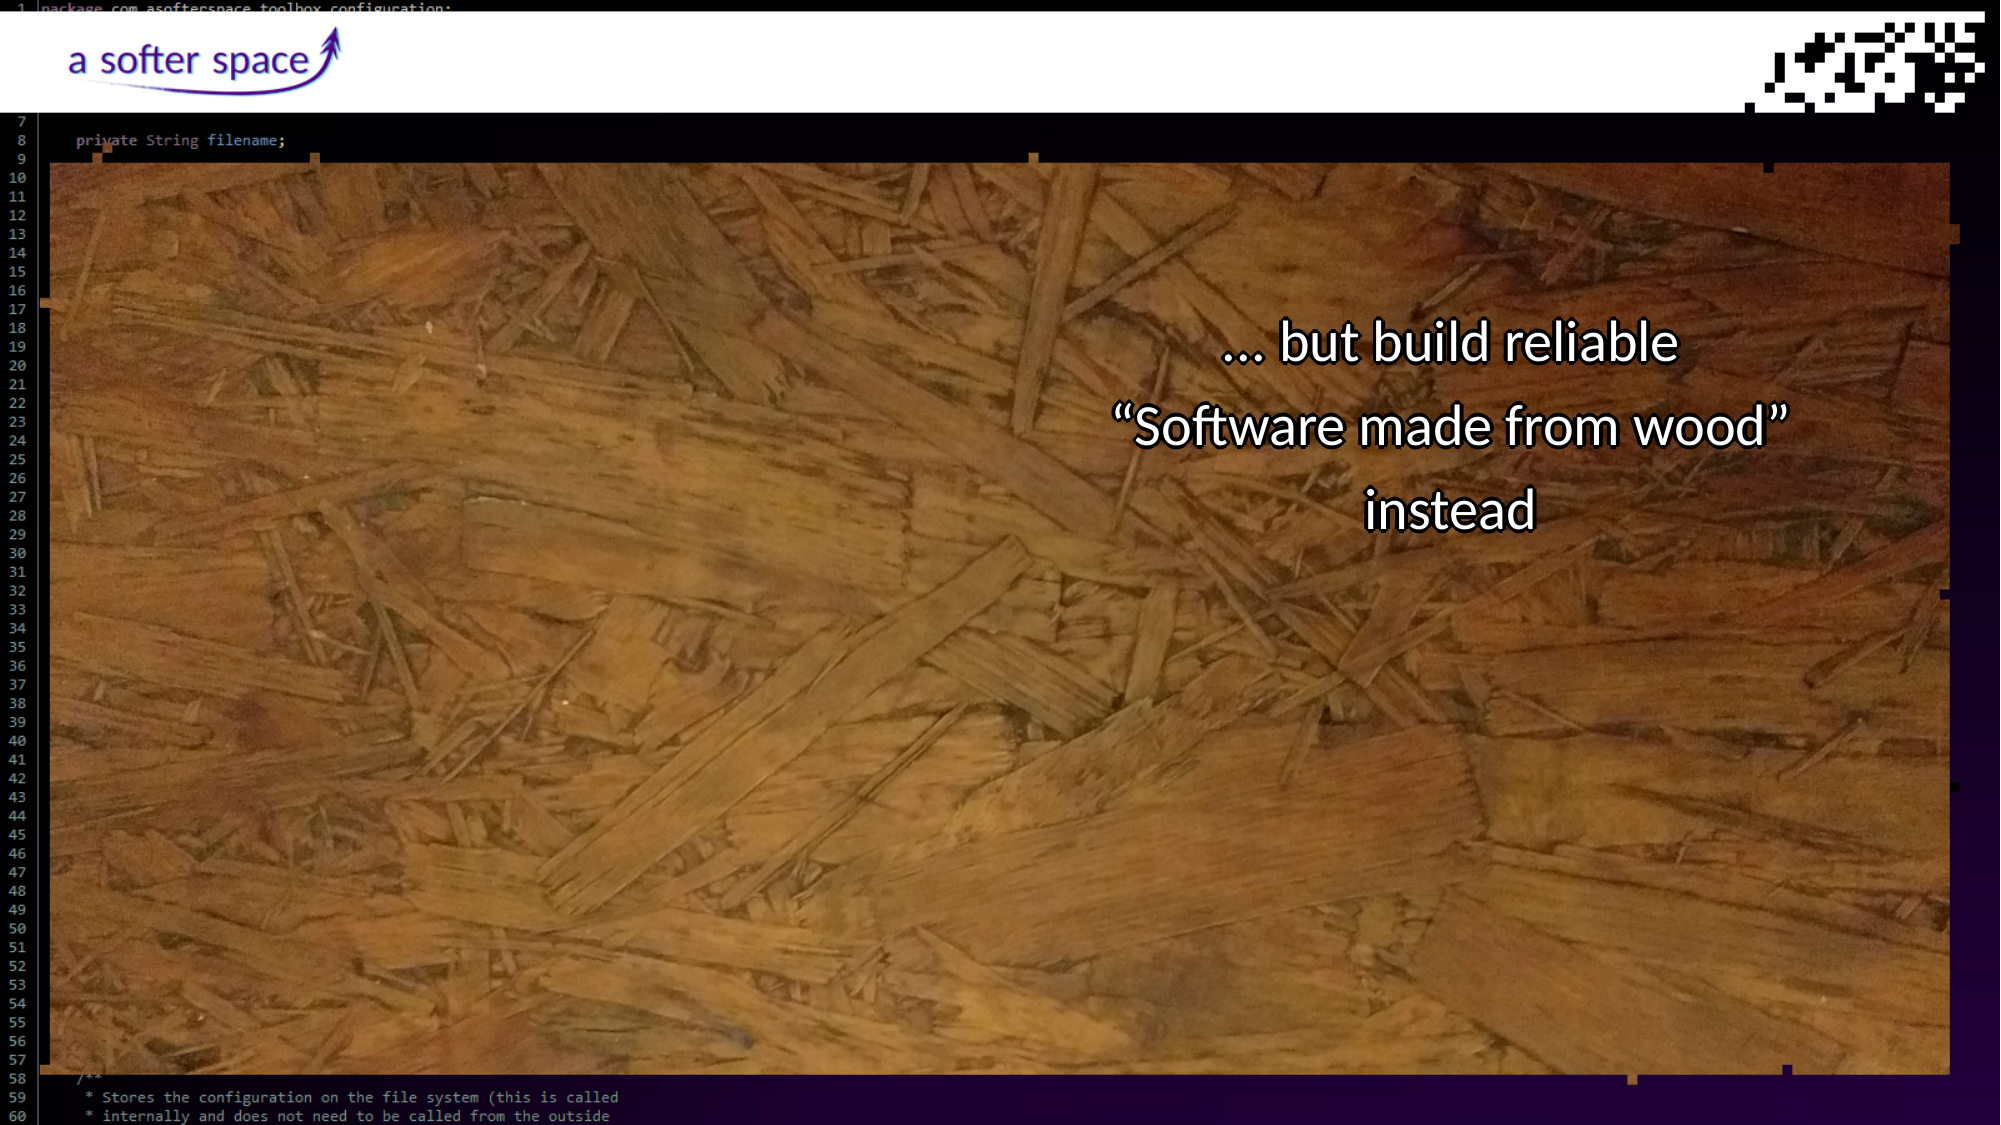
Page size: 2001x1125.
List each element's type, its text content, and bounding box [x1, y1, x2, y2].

text_box ... but build reliable “Software made from wood” instead [999, 304, 1902, 1041]
picture [0, 0, 2000, 1125]
